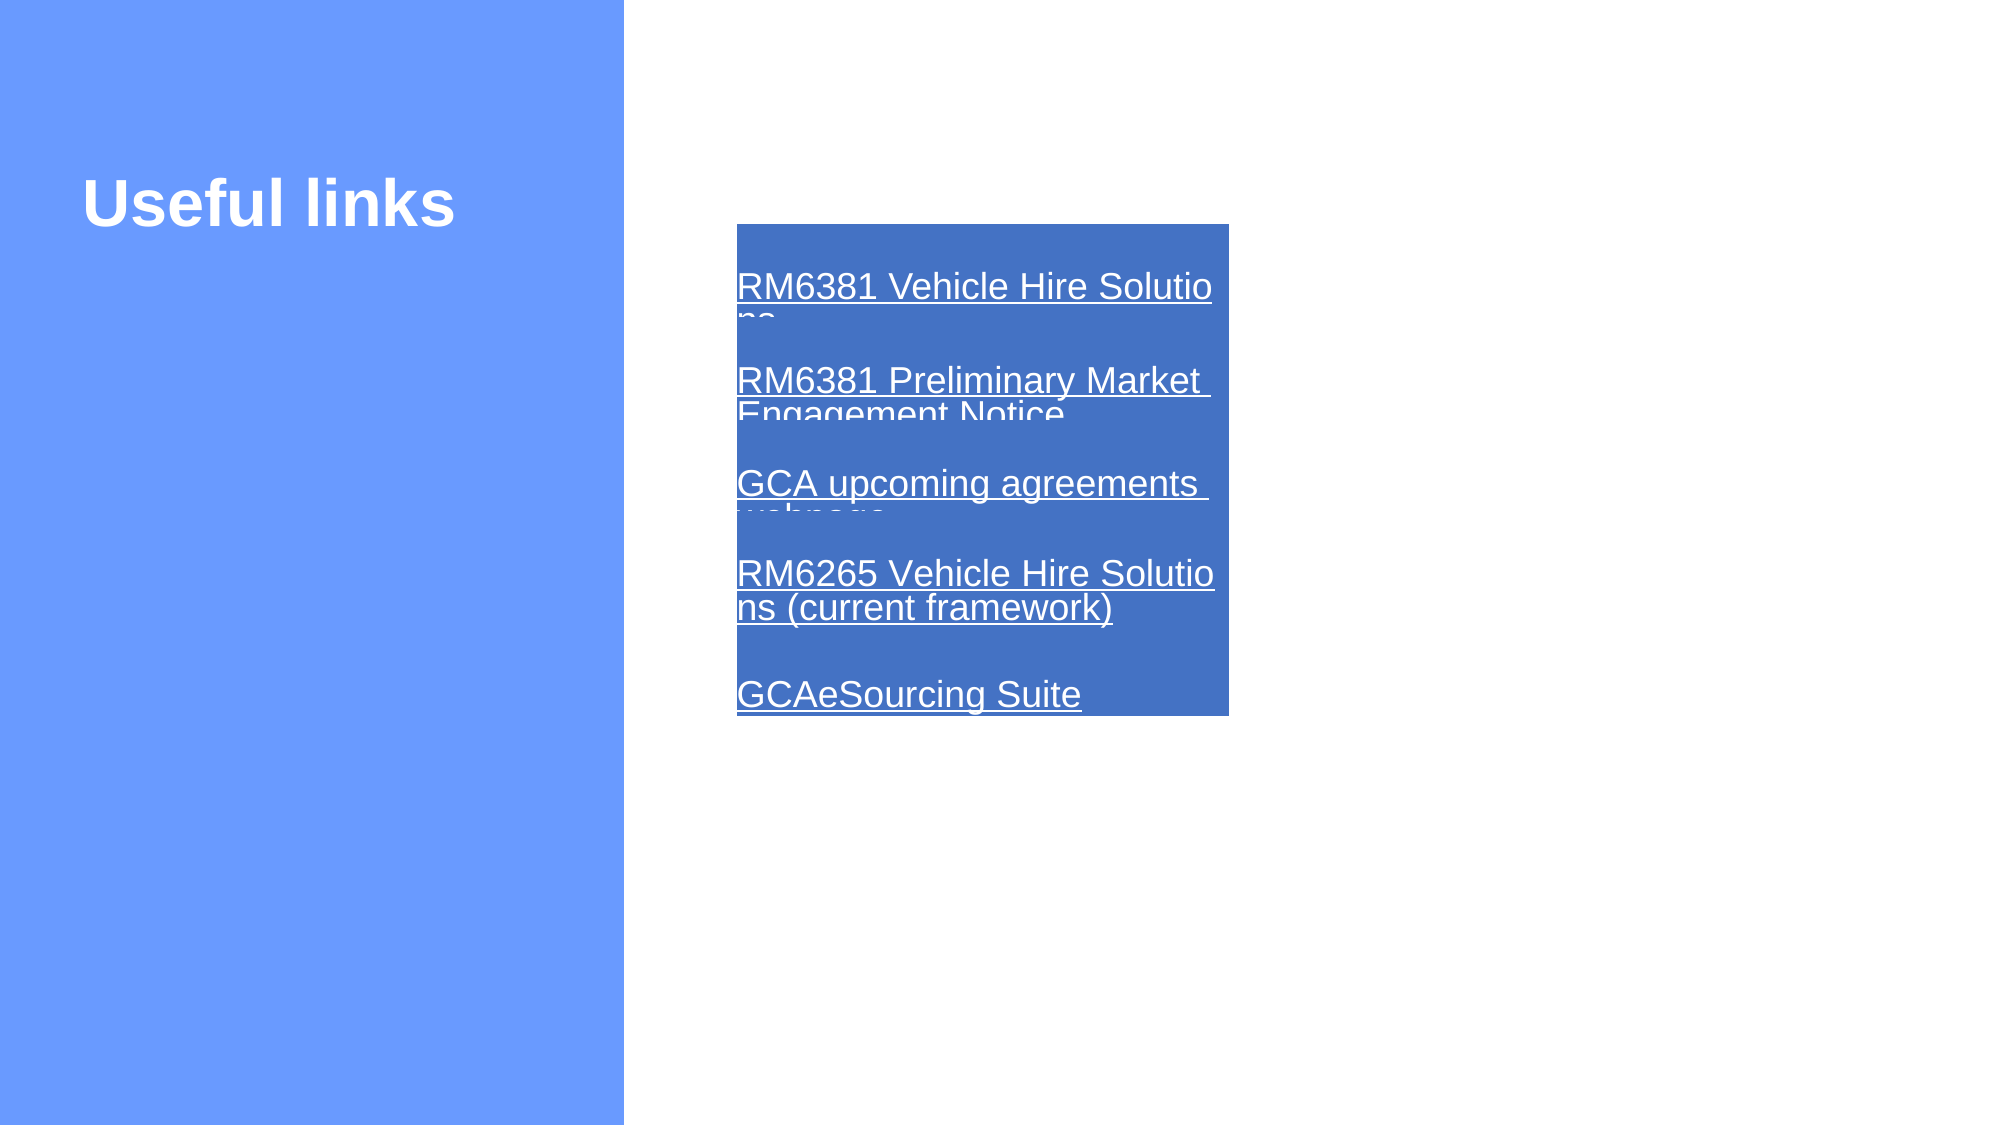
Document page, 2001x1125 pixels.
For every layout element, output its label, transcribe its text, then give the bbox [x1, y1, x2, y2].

table_cell GCAeSourcing Suite [737, 632, 1229, 716]
text_box Useful links [62, 139, 564, 279]
table_cell RM6381 Preliminary Market Engagement Notice [737, 317, 1229, 420]
table_cell RM6265 Vehicle Hire Solutions (current framework) [737, 511, 1229, 632]
table_header RM6381 Vehicle Hire Solutions [737, 224, 1229, 317]
table_cell GCA upcoming agreements webpage [737, 420, 1229, 511]
